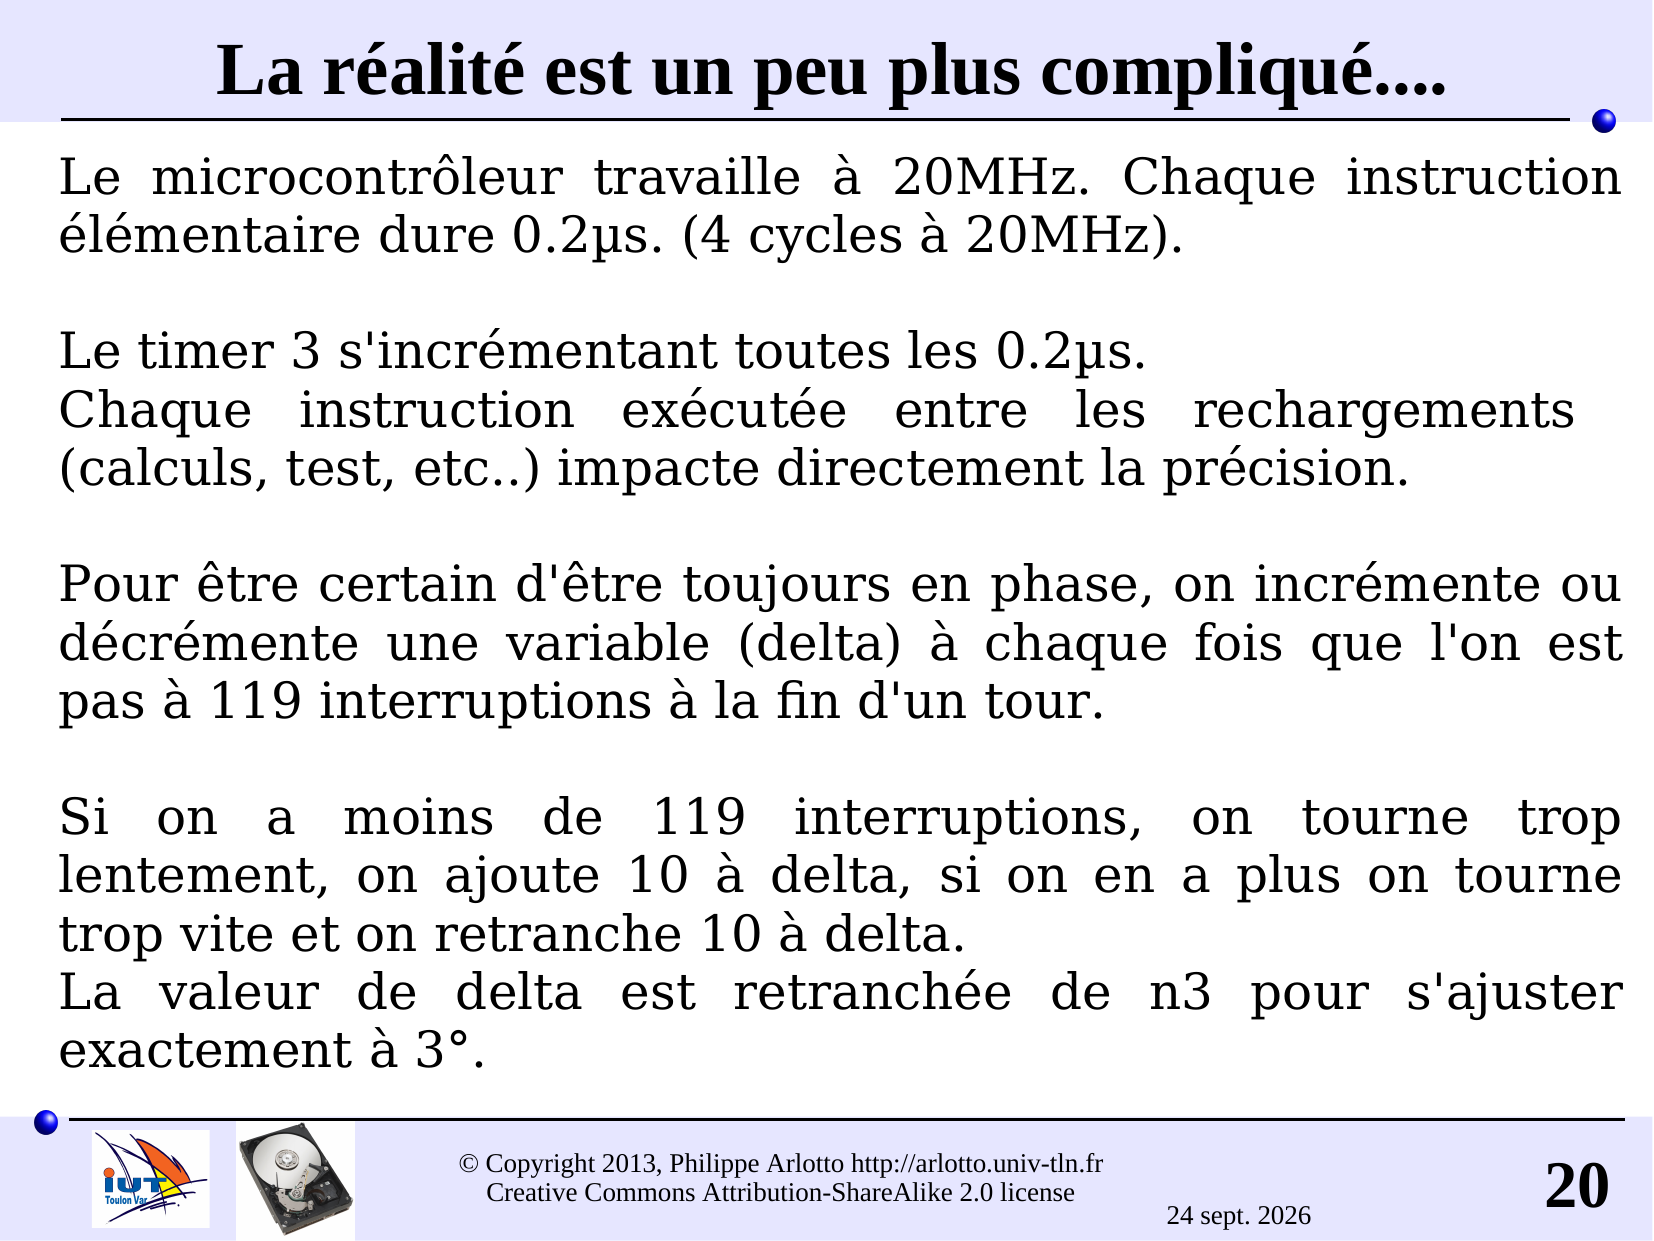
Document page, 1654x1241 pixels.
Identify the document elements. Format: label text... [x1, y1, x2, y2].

picture [236, 1196, 355, 1241]
text_box Le microcontrôleur travaille à 20MHz. Chaque instruction élémentaire dure 0.2µs. (4 cycles à 20MHz). Le timer 3 s'incrémentant toutes les 0.2µs. Chaque instruction exécutée entre les rechargements (calculs, test, etc..) impacte directement la précision. Pour être certain d'être toujours en phase, on incrémente ou décrémente une variable (delta) à chaque fois que l'on est pas à 119 interruptions à la fin d'un tour. Si on a moins de 119 interruptions, on tourne trop lentement, on ajoute 10 à delta, si on en a plus on tourne trop vite et on retranche 10 à delta. La valeur de delta est retranchée de n3 pour s'ajuster exactement à 3°. [59, 147, 1625, 1196]
title La réalité est un peu plus compliqué.... [88, 20, 1578, 119]
